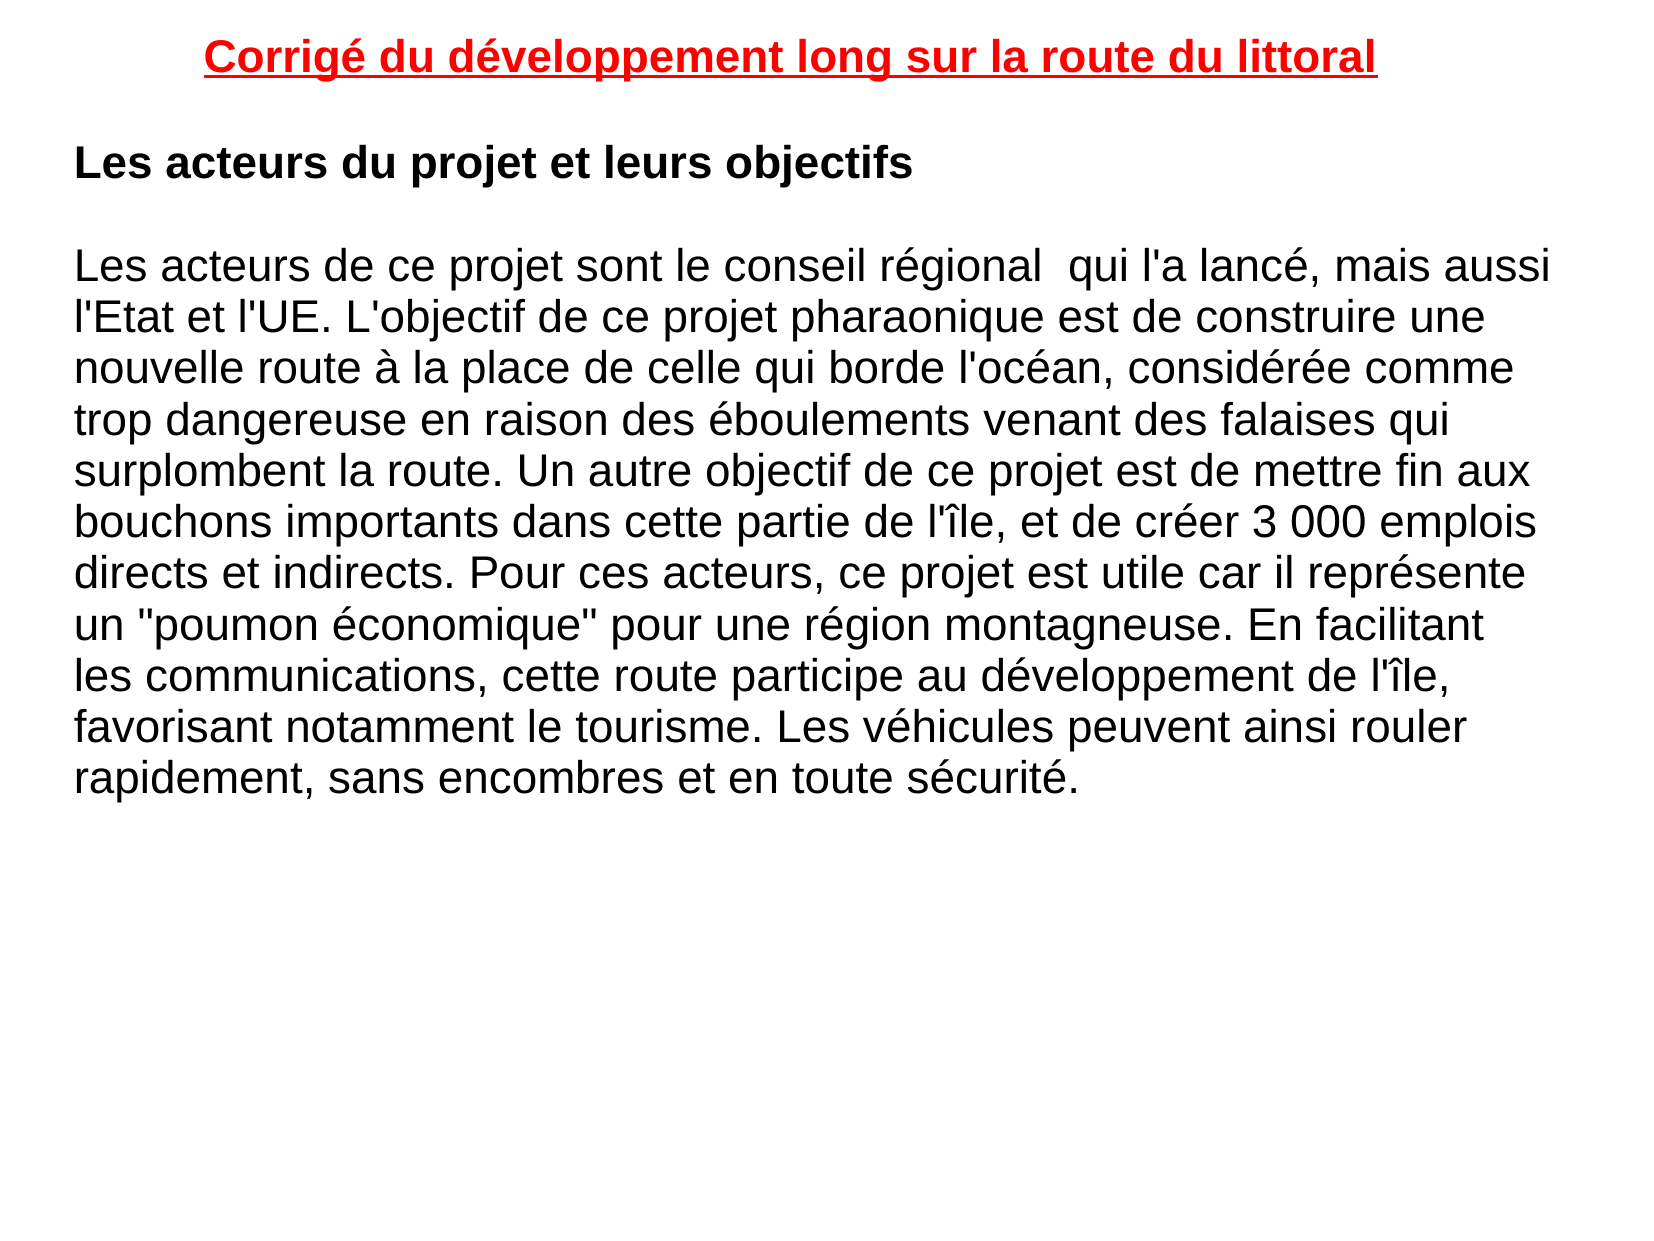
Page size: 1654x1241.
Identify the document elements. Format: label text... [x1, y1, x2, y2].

text_box Corrigé du développement long sur la route du littoral [188, 23, 1394, 107]
text_box Les acteurs du projet et leurs objectifs Les acteurs de ce projet sont le conseil régional qui l'a lancé, mais aussi l'Etat et l'UE. L'objectif de ce projet pharaonique est de construire une nouvelle route à la place de celle qui borde l'océan, considérée comme trop dangereuse en raison des éboulements venant des falaises qui surplombent la route. Un autre objectif de ce projet est de mettre fin aux bouchons importants dans cette partie de l'île, et de créer 3 000 emplois directs et indirects. Pour ces acteurs, ce projet est utile car il représente un "poumon économique" pour une région montagneuse. En facilitant les communications, cette route participe au développement de l'île, favorisant notamment le tourisme. Les véhicules peuvent ainsi rouler rapidement, sans encombres et en toute sécurité. [59, 129, 1571, 913]
